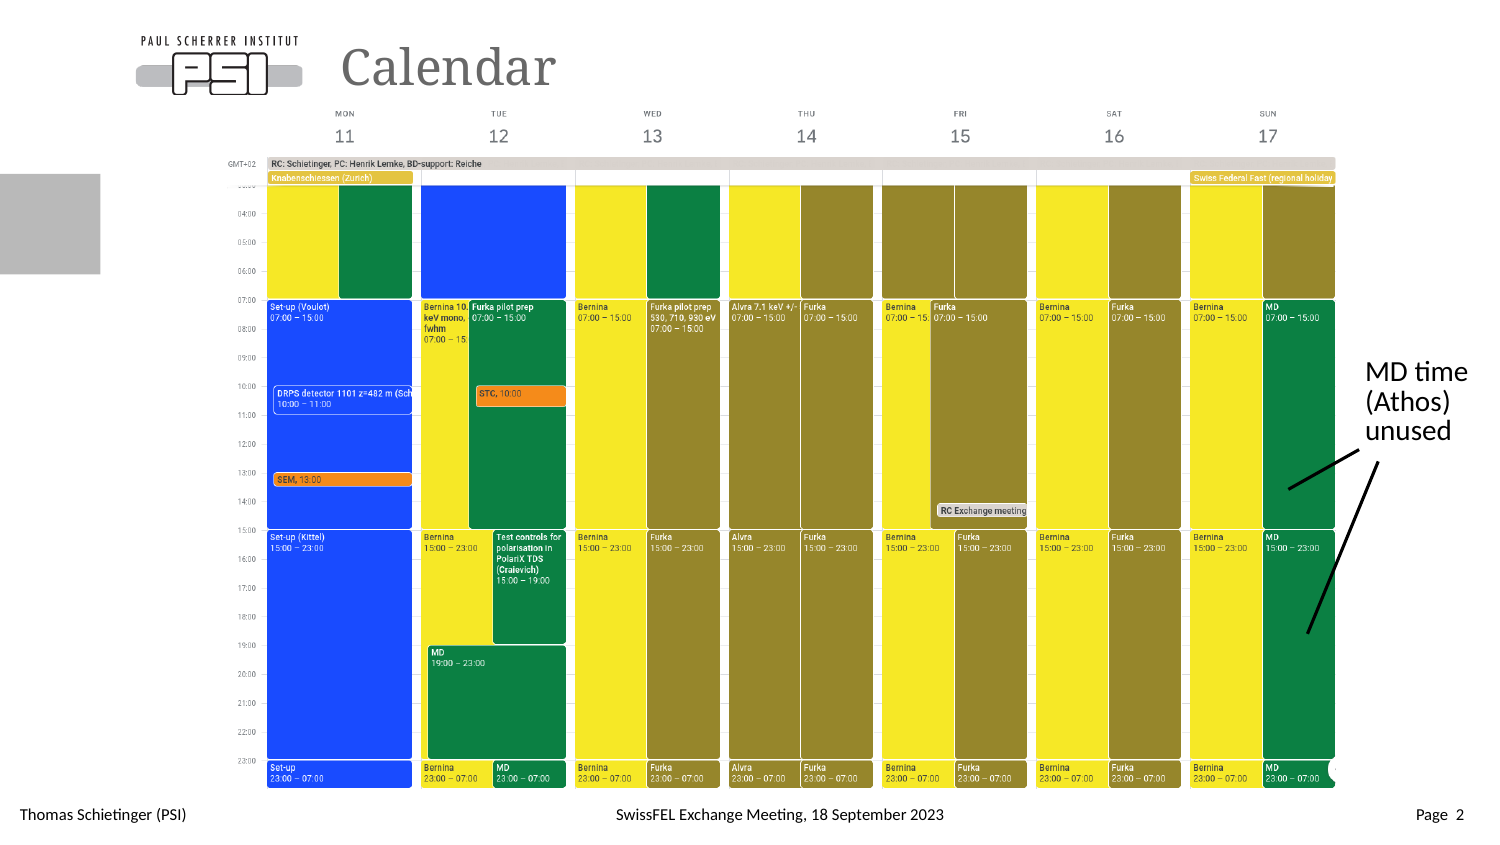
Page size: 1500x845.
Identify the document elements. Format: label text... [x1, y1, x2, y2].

title Calendar [340, 35, 1442, 98]
picture [215, 101, 1336, 789]
text_box MD time (Athos) unused [1350, 352, 1490, 456]
